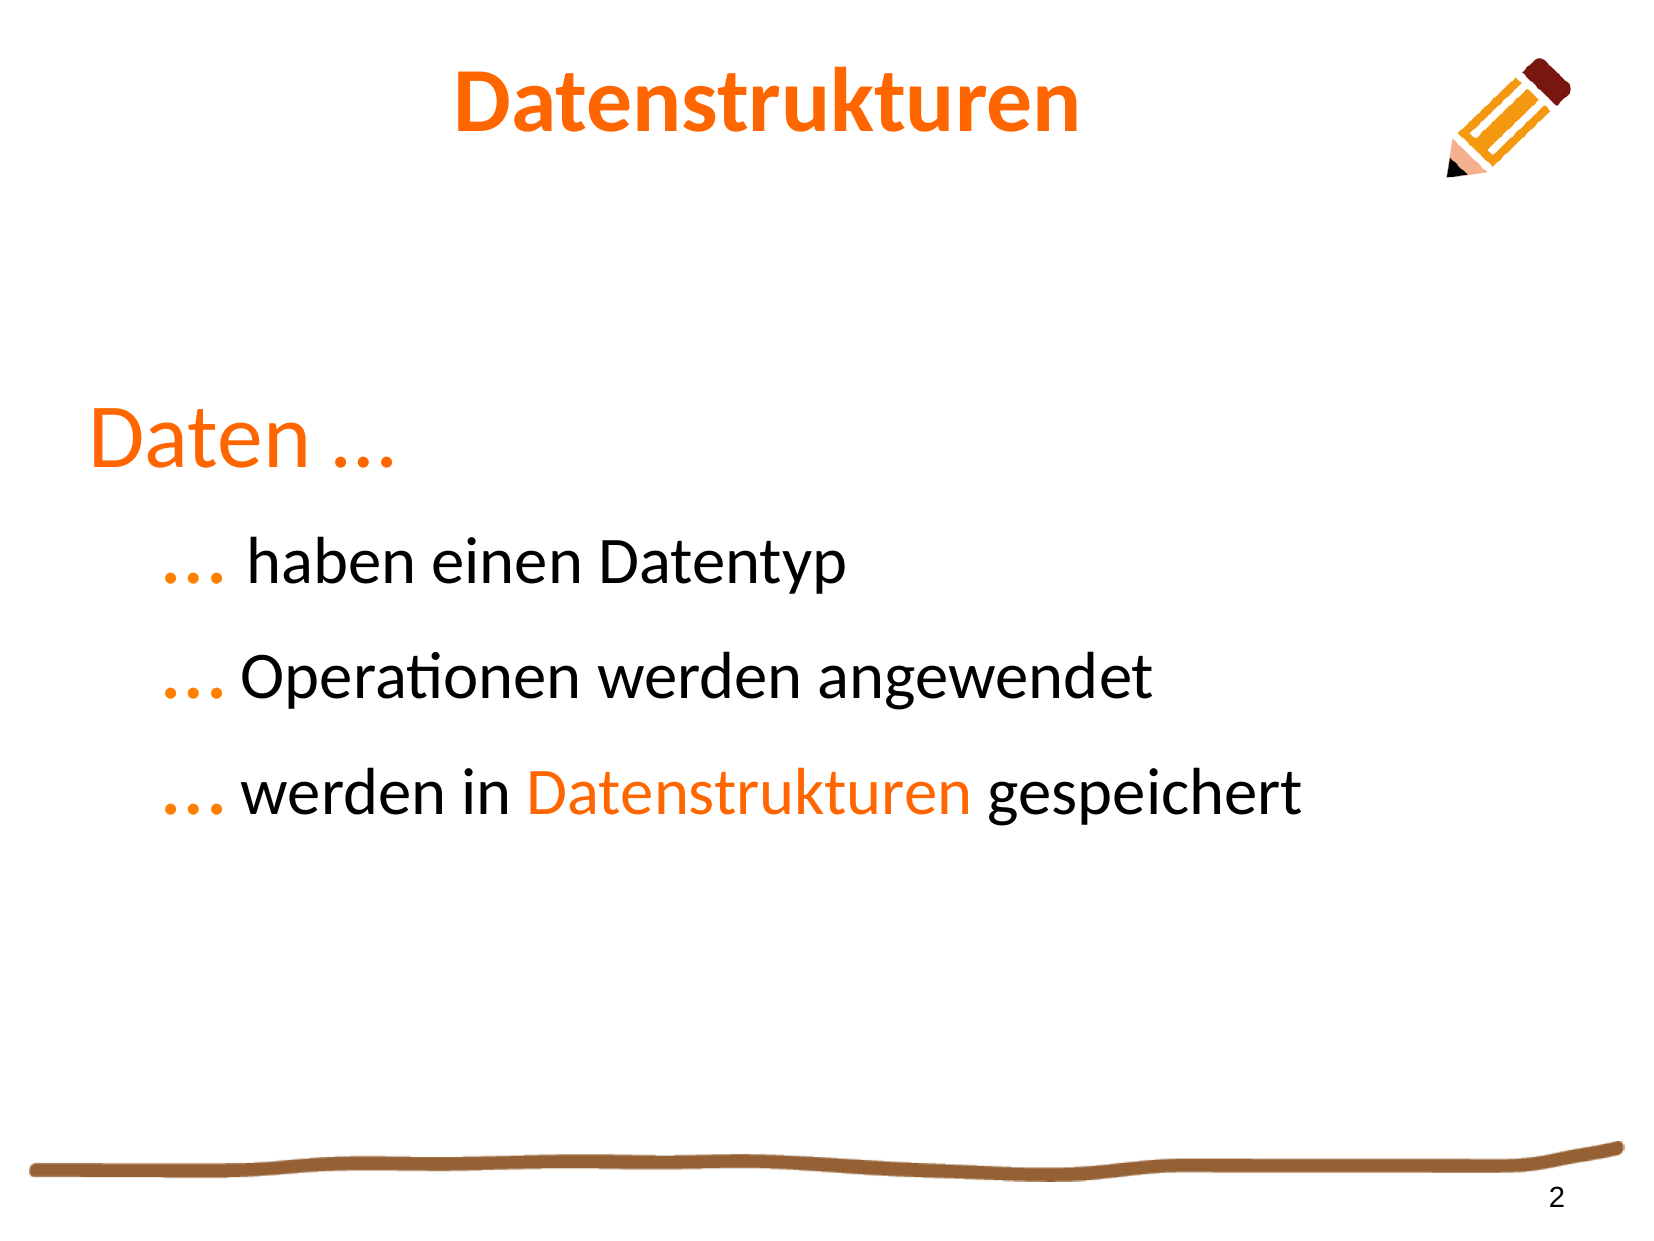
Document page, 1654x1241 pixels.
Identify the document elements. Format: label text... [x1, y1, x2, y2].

subtitle Daten … … haben einen Datentyp … Operationen werden angewendet … werden in Datenstrukturen gespeichert [88, 275, 1565, 1142]
picture [29, 1141, 1625, 1182]
picture [1447, 58, 1571, 178]
title Datenstrukturen [88, 39, 1447, 178]
